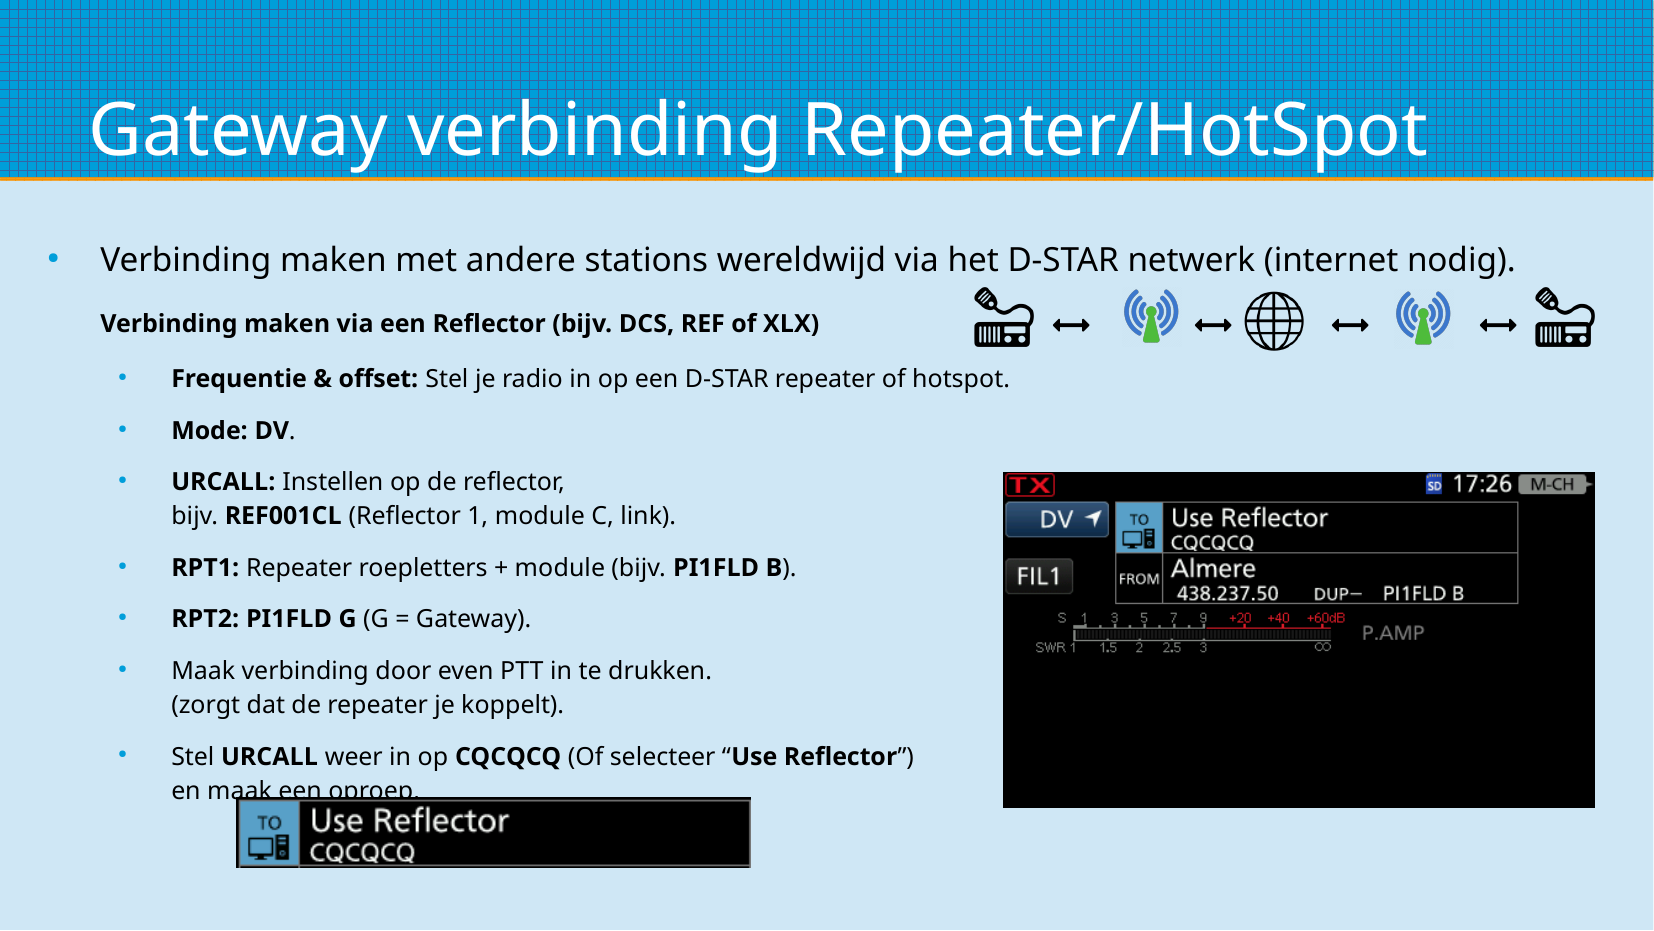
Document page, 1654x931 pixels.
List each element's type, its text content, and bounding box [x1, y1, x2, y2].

picture [1535, 287, 1595, 347]
list Verbinding maken met andere stations wereldwijd via het D-STAR netwerk (internet nodig). Verbinding maken via een Reflector (bijv. DCS, REF of XLX) Frequentie & offset: Stel je radio in op een D-STAR repeater of hotspot. Mode: DV. URCALL: Instellen op de reflector, bijv. REF001CL (Reflector 1, module C, link). RPT1: Repeater roepletters + module (bijv. PI1FLD B). RPT2: PI1FLD G (G = Gateway). Maak verbinding door even PTT in te drukken. (zorgt dat de repeater je koppelt). Stel URCALL weer in op CQCQCQ (Of selecteer “Use Reflector”) en maak een oproep. [29, 236, 1565, 886]
picture [1328, 303, 1372, 347]
title Gateway verbinding Repeater/HotSpot [88, 14, 1565, 178]
picture [1191, 303, 1235, 347]
picture [1394, 289, 1454, 349]
picture [974, 287, 1034, 347]
picture [1049, 303, 1093, 347]
picture [1476, 303, 1520, 347]
picture [1240, 287, 1308, 355]
picture [1122, 287, 1182, 347]
picture [1003, 472, 1595, 808]
picture [236, 797, 751, 868]
